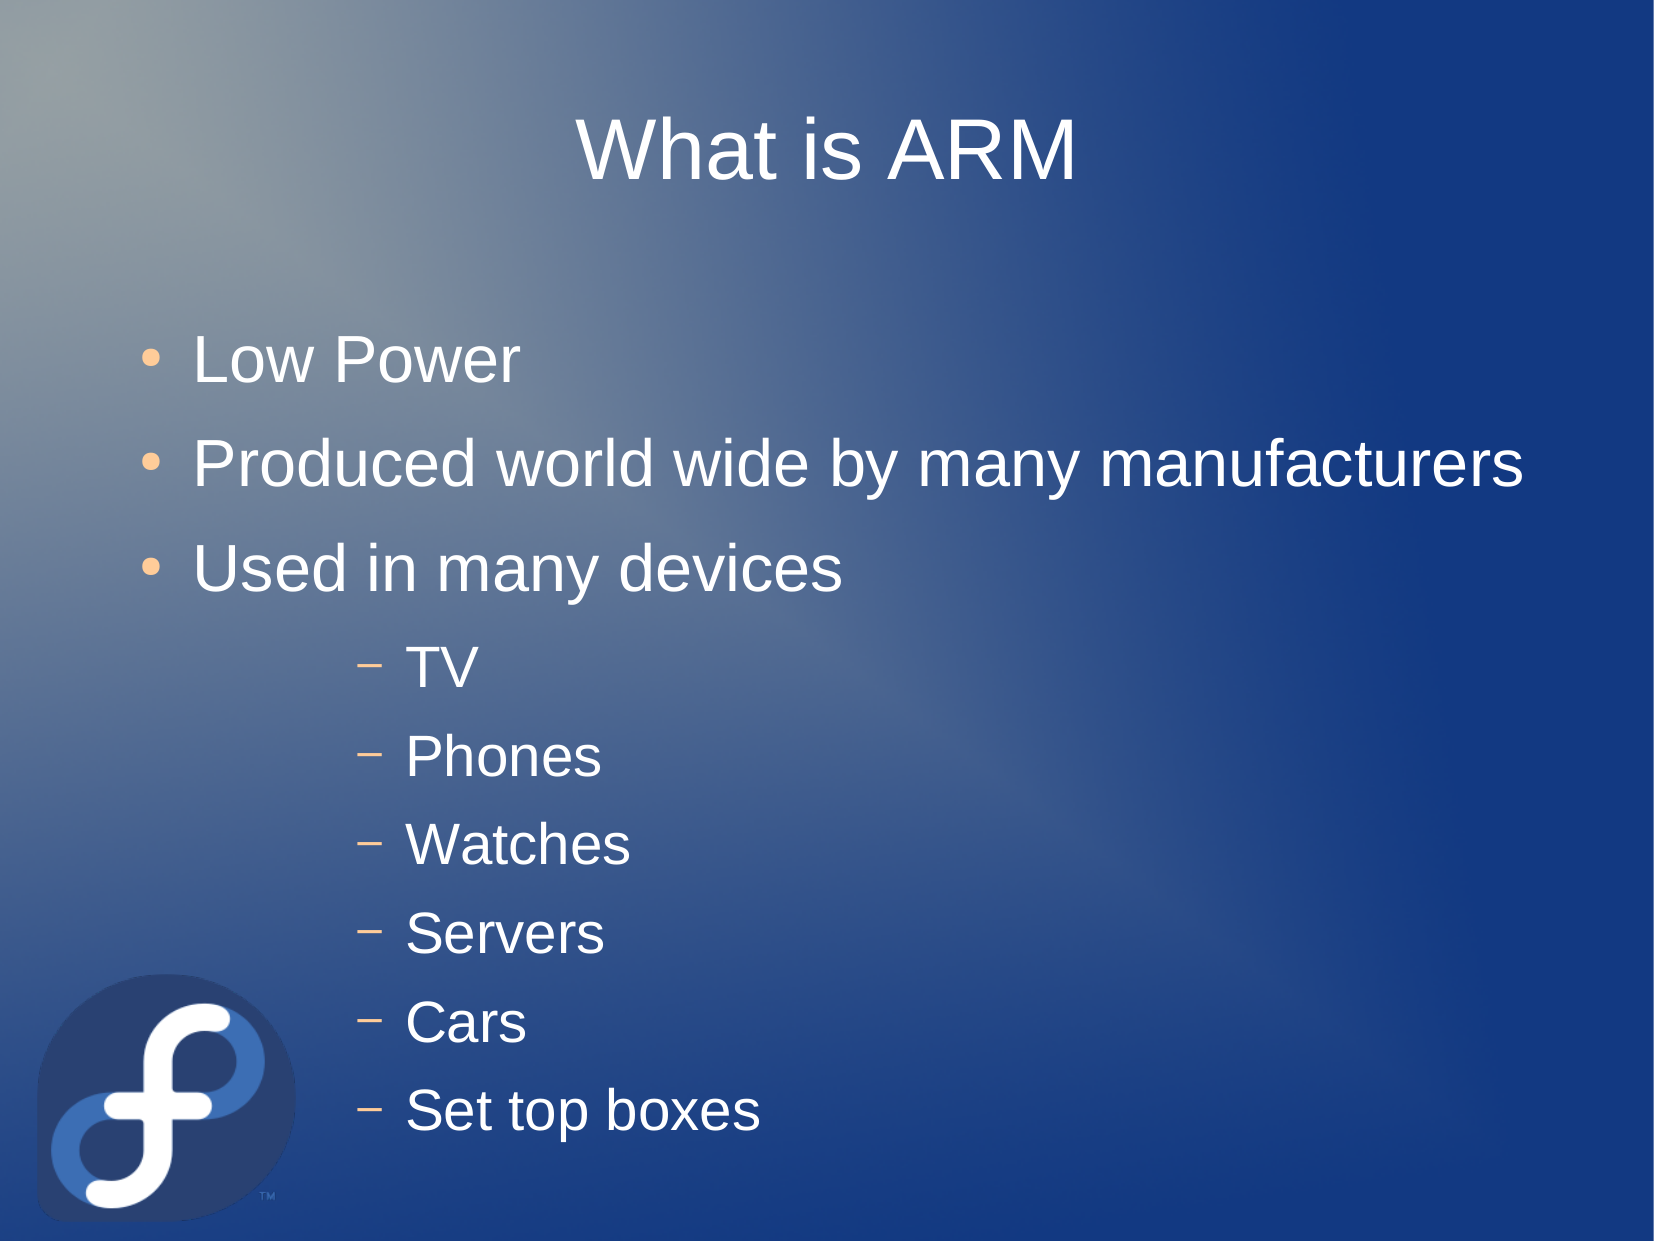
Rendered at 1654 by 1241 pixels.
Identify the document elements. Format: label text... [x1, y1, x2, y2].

title What is ARM [121, 46, 1534, 254]
list Low Power Produced world wide by many manufacturers Used in many devices TV Phones Watches Servers Cars Set top boxes [121, 322, 1561, 1144]
picture [0, 0, 1654, 1241]
